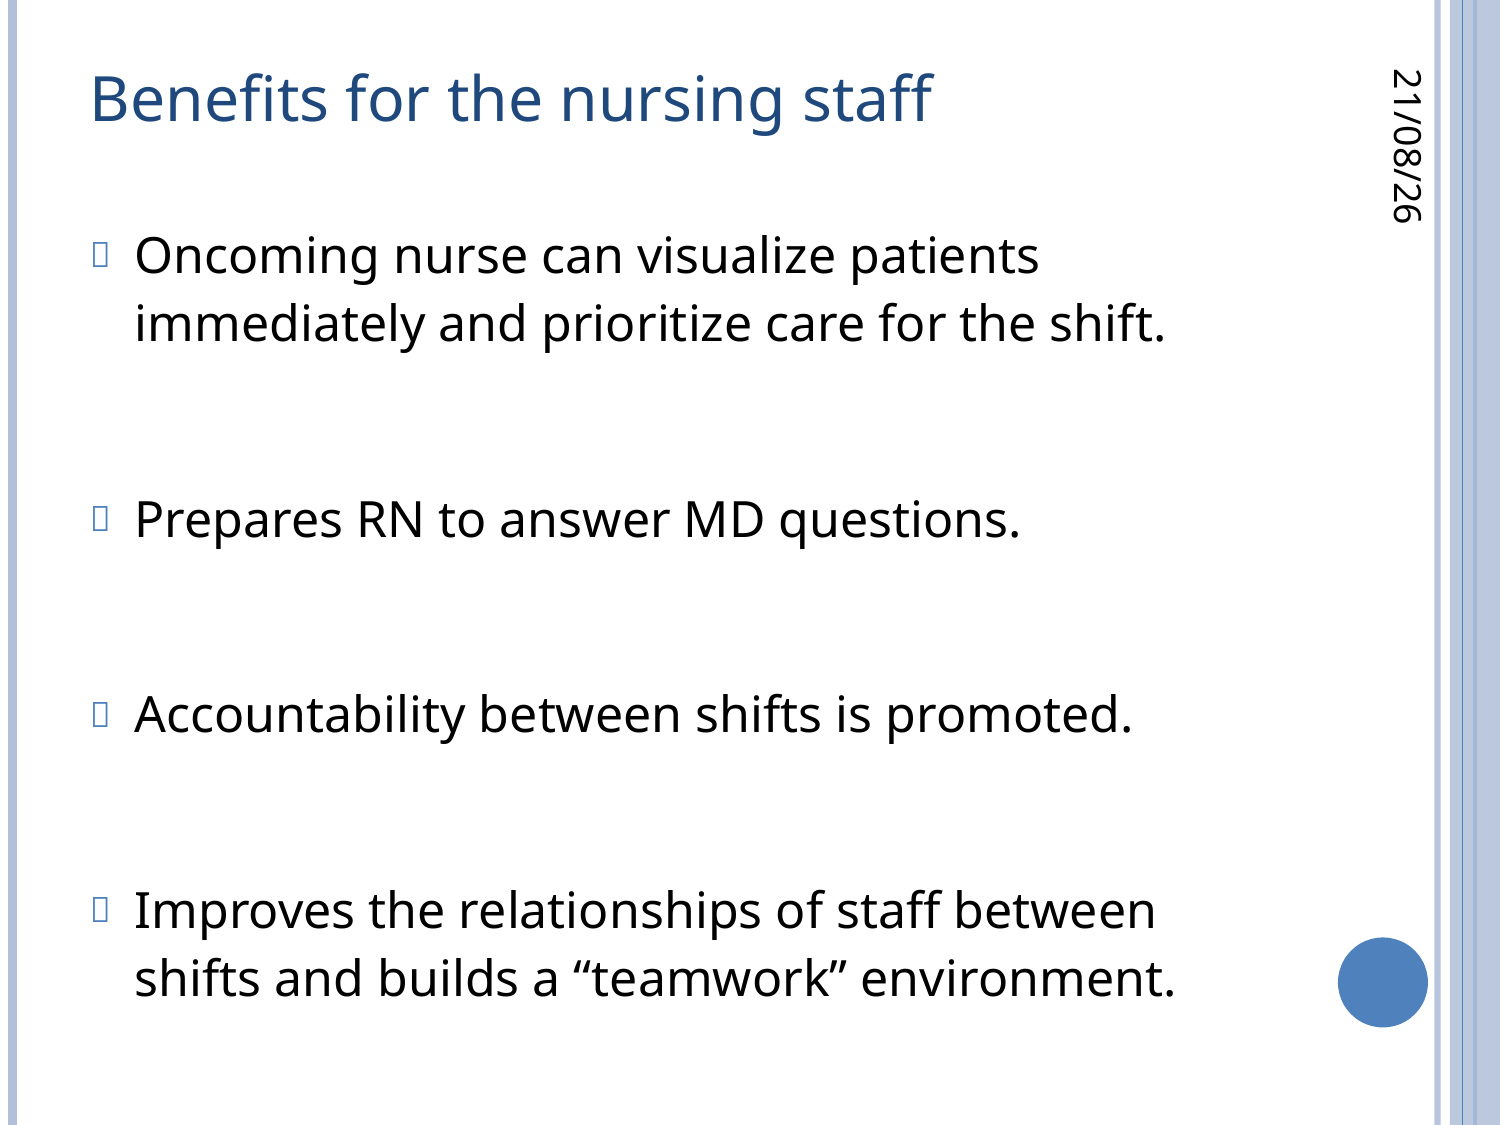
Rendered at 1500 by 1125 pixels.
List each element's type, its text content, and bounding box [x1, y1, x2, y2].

list Oncoming nurse can visualize patients immediately and prioritize care for the shift. Prepares RN to answer MD questions. Accountability between shifts is promoted. Improves the relationships of staff between shifts and builds a “teamwork” environment. ( Anderson & Mangino, 2006) [75, 212, 1300, 1062]
title Benefits for the nursing staff [75, 45, 1300, 150]
